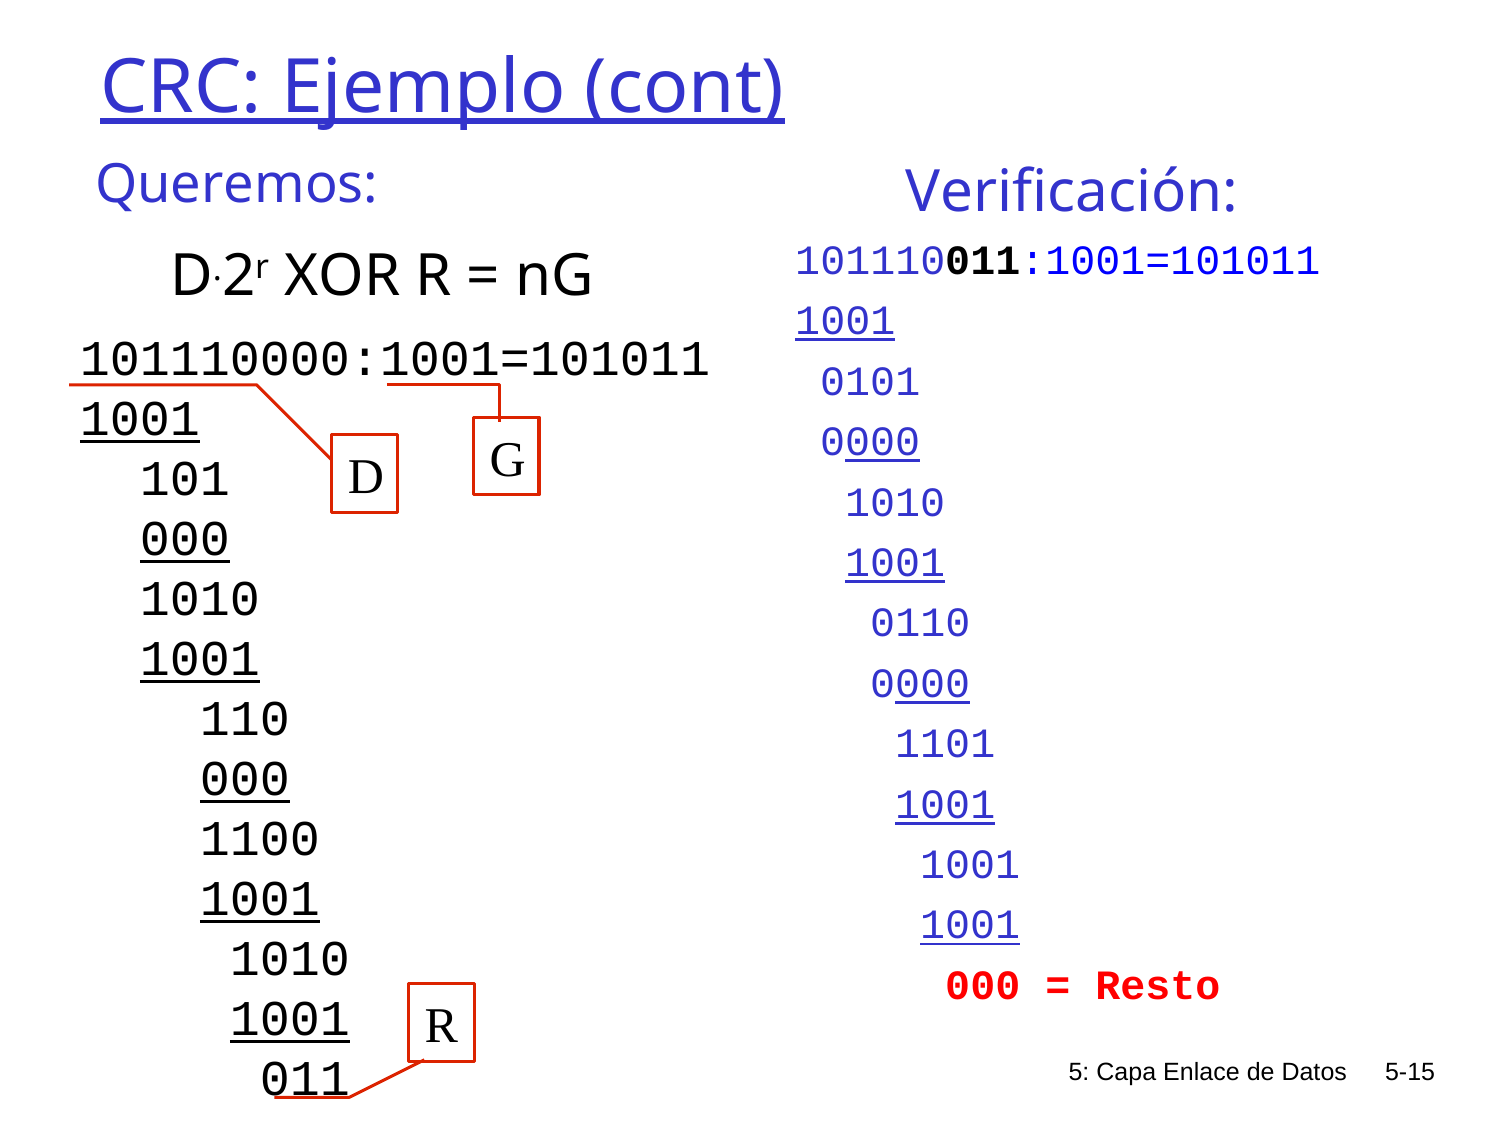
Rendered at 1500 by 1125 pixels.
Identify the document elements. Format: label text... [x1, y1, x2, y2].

text_box 101110000:1001=101011 1001 101 000 1010 1001 110 000 1100 1001 1010 1001 011 [64, 317, 740, 1113]
list Queremos: D.2r XOR R = nG [80, 137, 788, 670]
text_box 101110011:1001=101011 1001 0101 0000 1010 1001 0110 0000 1101 1001 1001 1001 000 = Resto [761, 224, 1462, 1013]
text_box G [473, 417, 539, 495]
text_box Verificación: [891, 145, 1462, 225]
text_box R [408, 983, 475, 1062]
text_box D [331, 434, 398, 513]
title CRC: Ejemplo (cont) [85, 0, 1361, 178]
